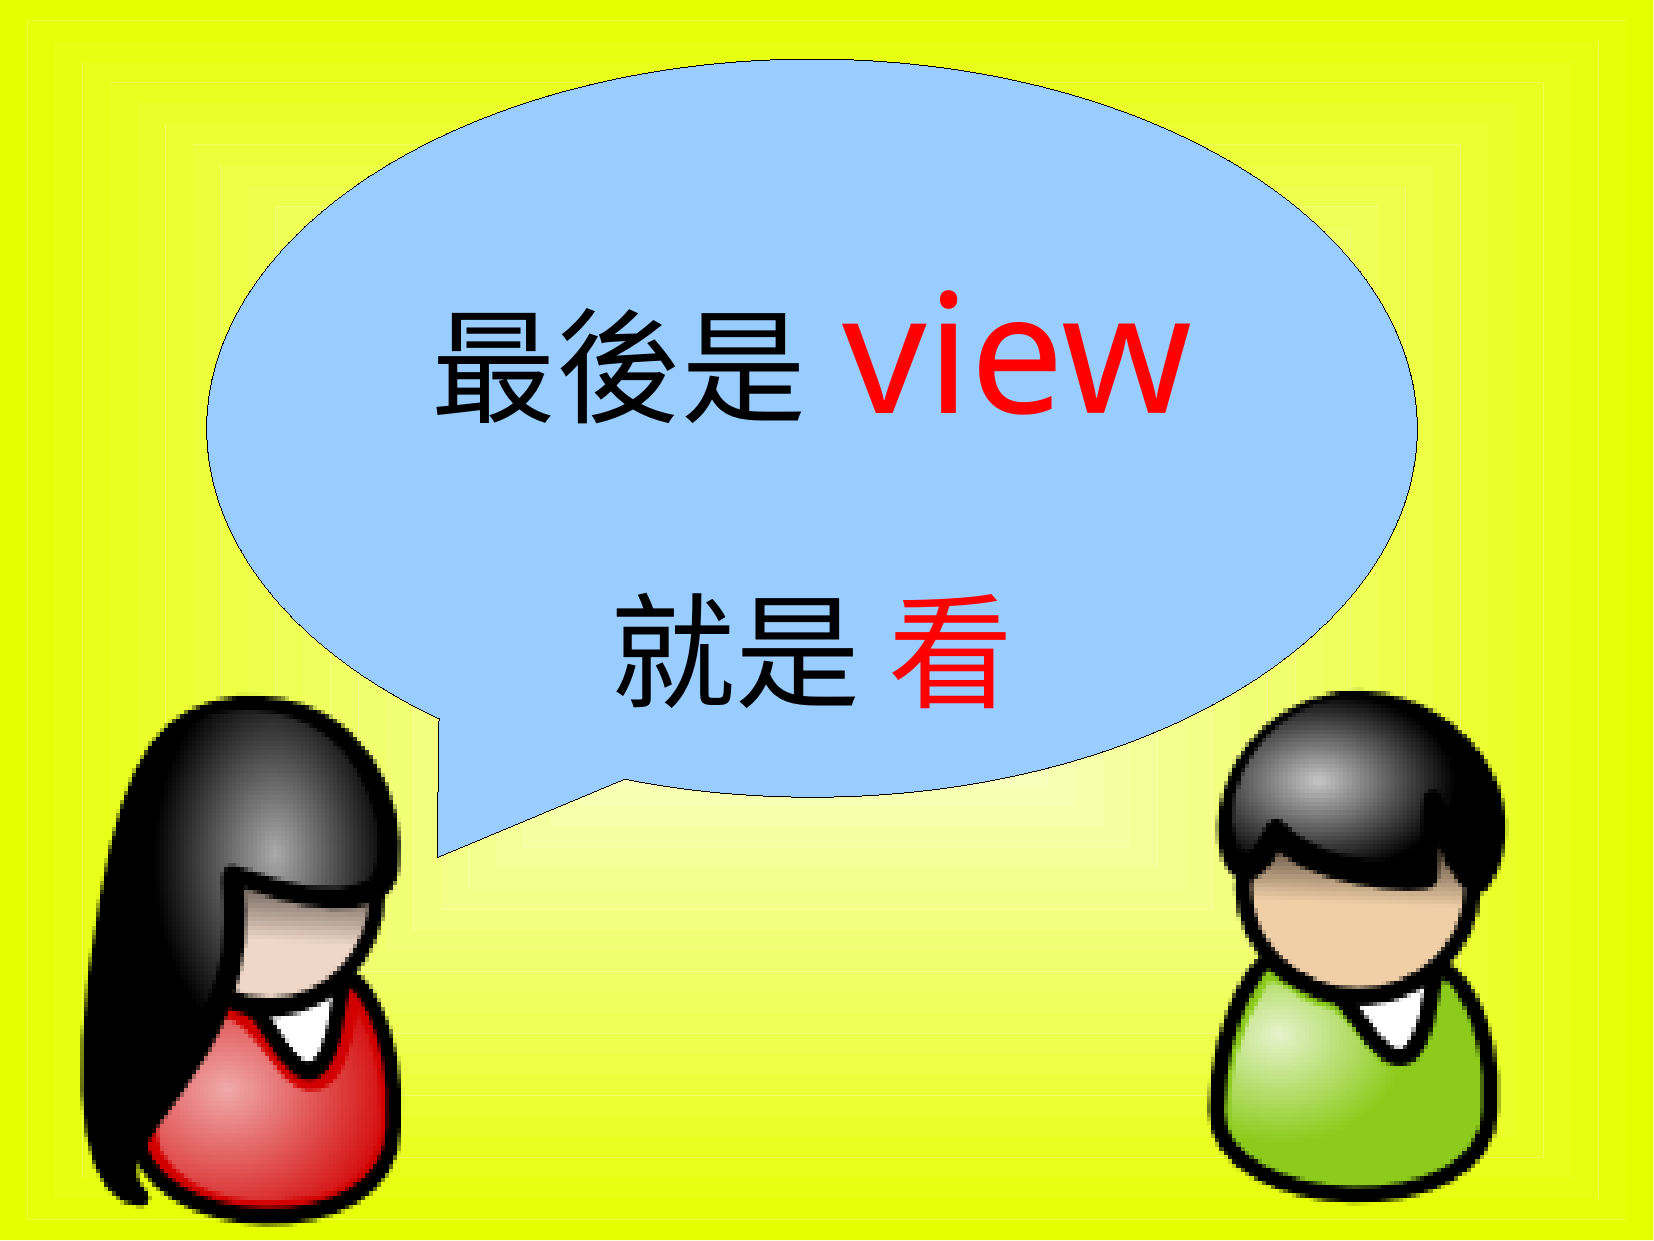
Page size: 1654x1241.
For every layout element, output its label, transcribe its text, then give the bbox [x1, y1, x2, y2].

picture [0, 679, 502, 1241]
picture [1092, 679, 1625, 1211]
text_box 最後是view 就是 看 [206, 59, 1418, 858]
